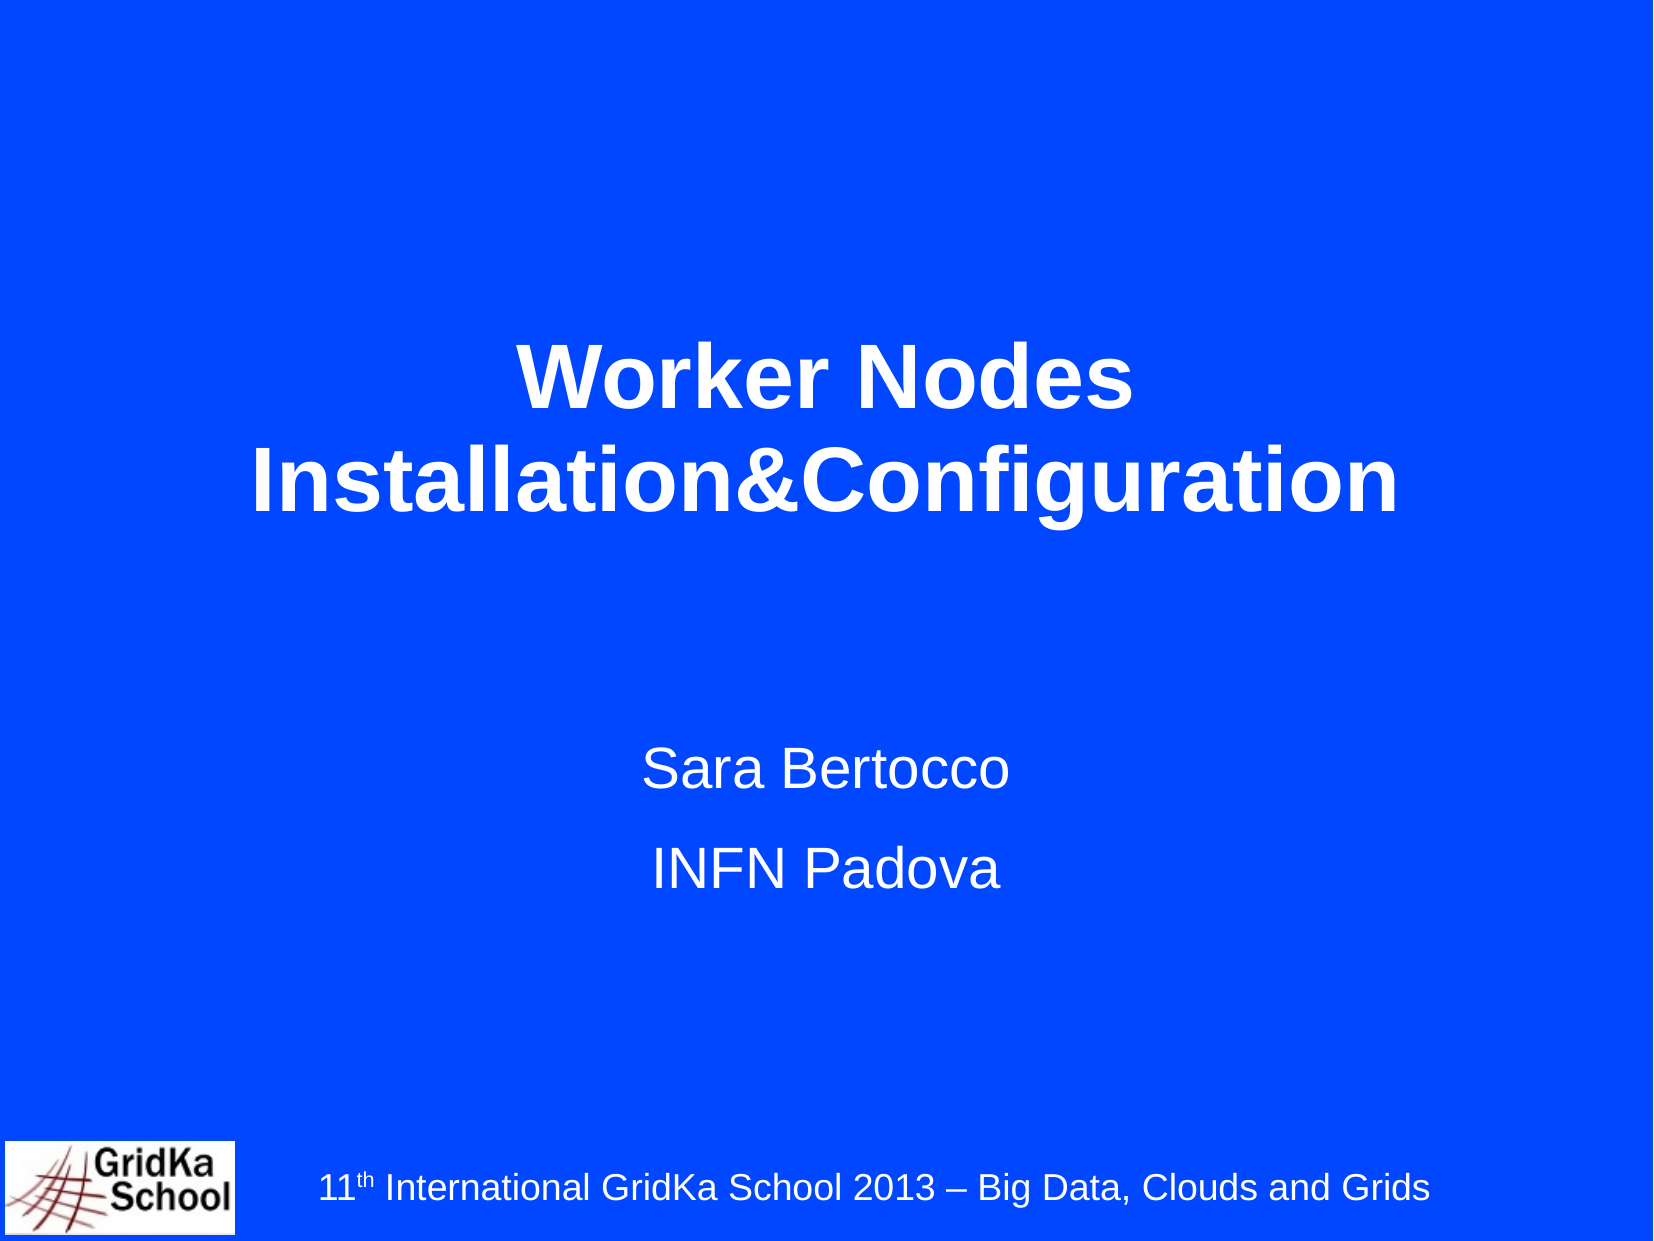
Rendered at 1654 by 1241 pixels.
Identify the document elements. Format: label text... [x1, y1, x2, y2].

picture [5, 1141, 235, 1235]
text_box 11th International GridKa School 2013 – Big Data, Clouds and Grids [96, 1158, 1653, 1227]
subtitle Worker Nodes Installation&Configuration Sara Bertocco INFN Padova [82, 107, 1571, 1017]
